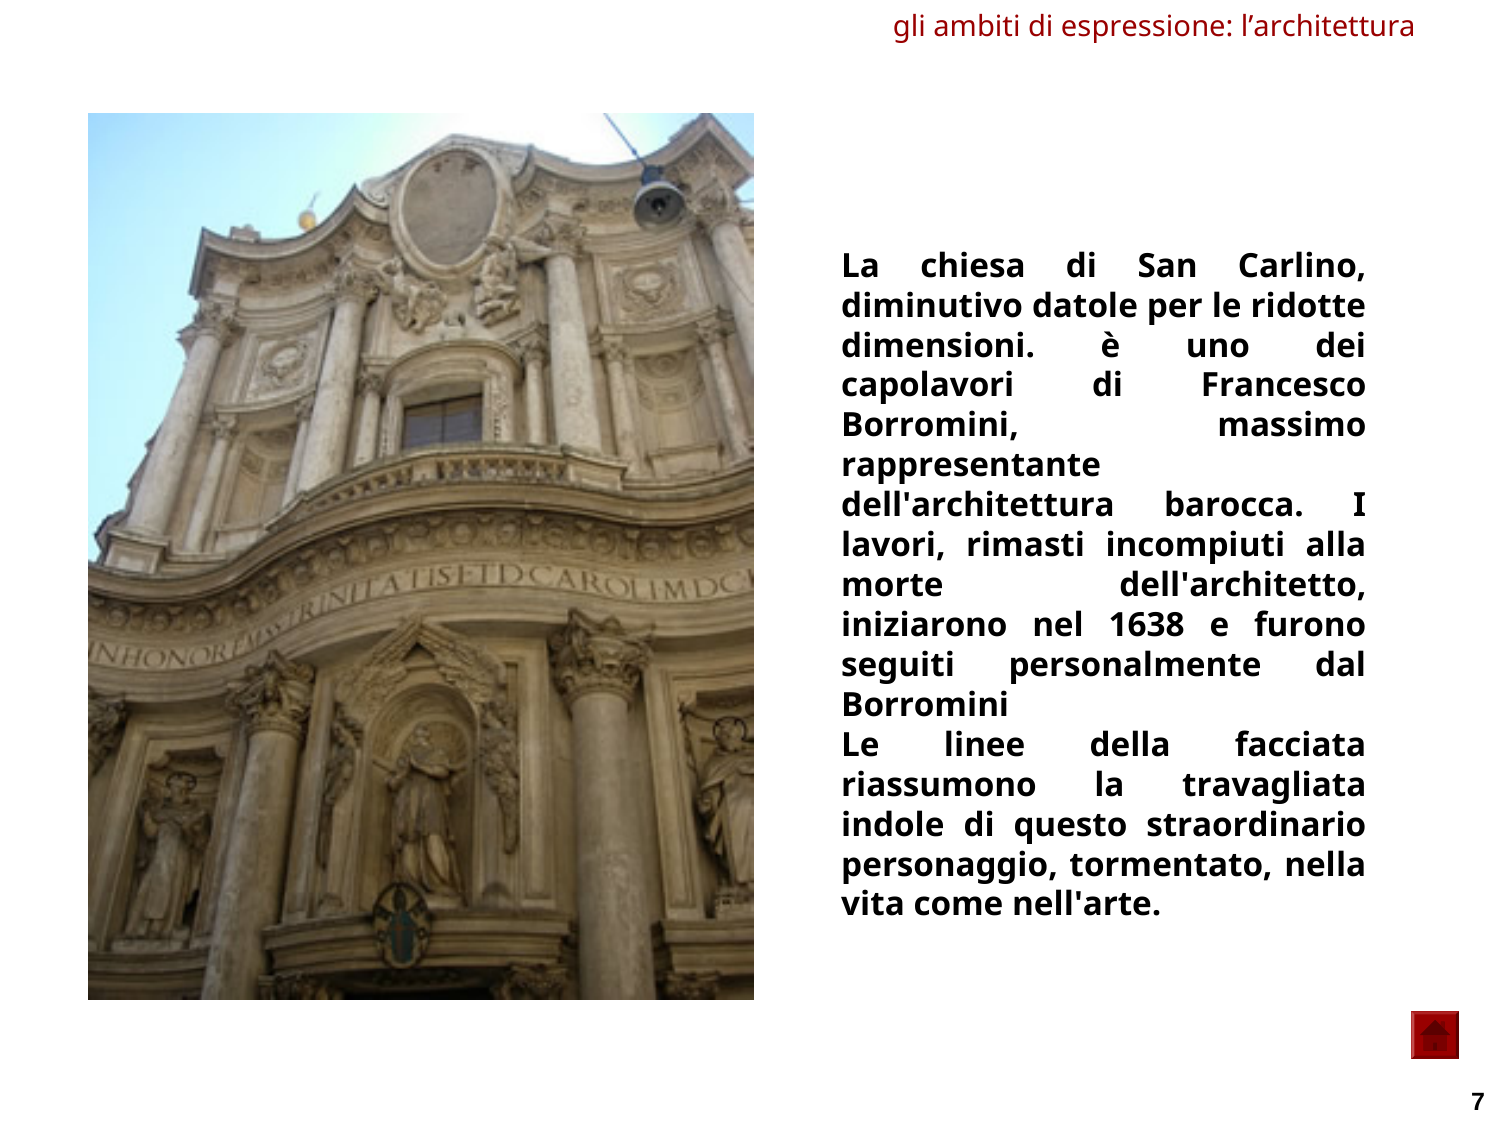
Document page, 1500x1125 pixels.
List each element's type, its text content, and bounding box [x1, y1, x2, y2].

text_box <numero> [1423, 1077, 1500, 1125]
picture [88, 113, 754, 1000]
text_box La chiesa di San Carlino, diminutivo datole per le ridotte dimensioni. è uno dei capolavori di Francesco Borromini, massimo rappresentante dell'architettura barocca. I lavori, rimasti incompiuti alla morte dell'architetto, iniziarono nel 1638 e furono seguiti personalmente dal Borromini Le linee della facciata riassumono la travagliata indole di questo straordinario personaggio, tormentato, nella vita come nell'arte. [826, 236, 1382, 931]
text_box gli ambiti di espressione: l’architettura [809, 0, 1500, 51]
text_box [1413, 1011, 1459, 1059]
